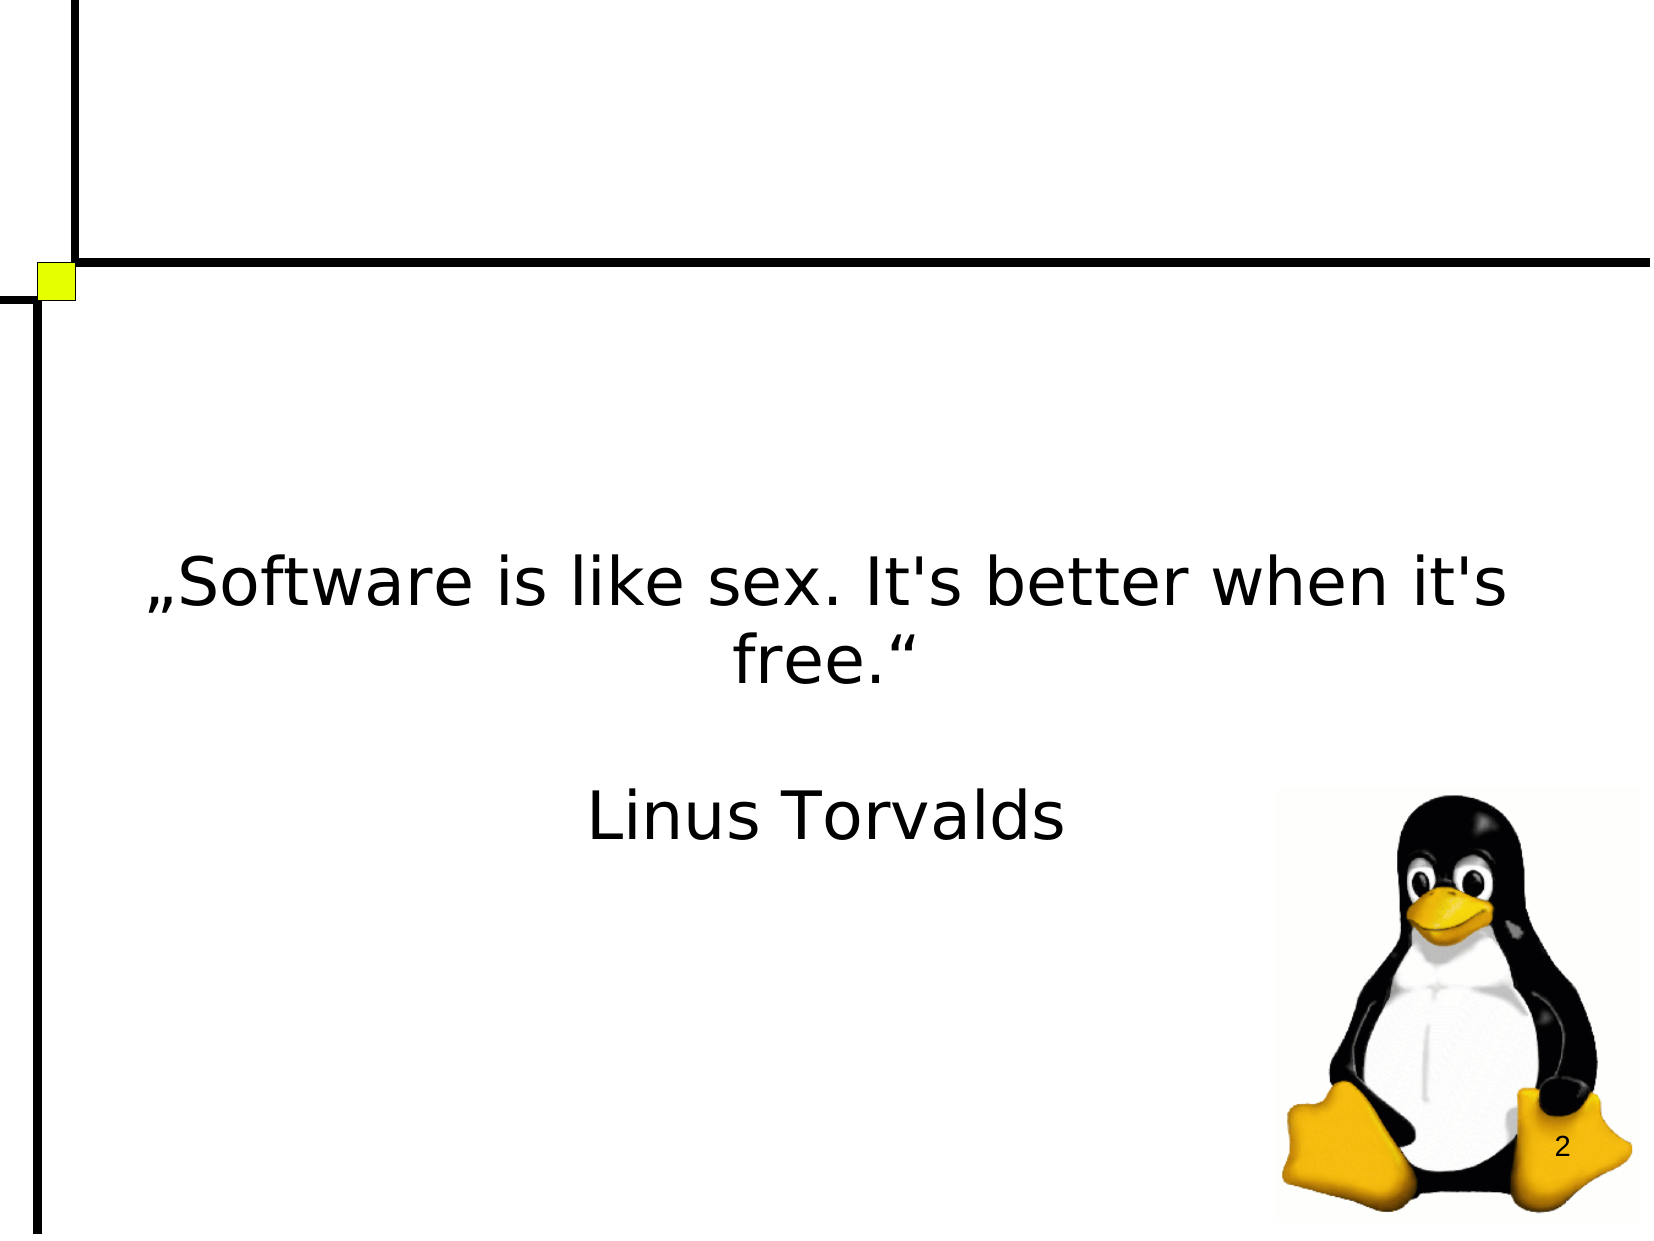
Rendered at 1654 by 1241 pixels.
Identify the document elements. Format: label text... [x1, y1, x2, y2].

picture [1275, 787, 1642, 1223]
subtitle „Software is like sex. It's better when it's free.“ Linus Torvalds [82, 290, 1571, 1109]
